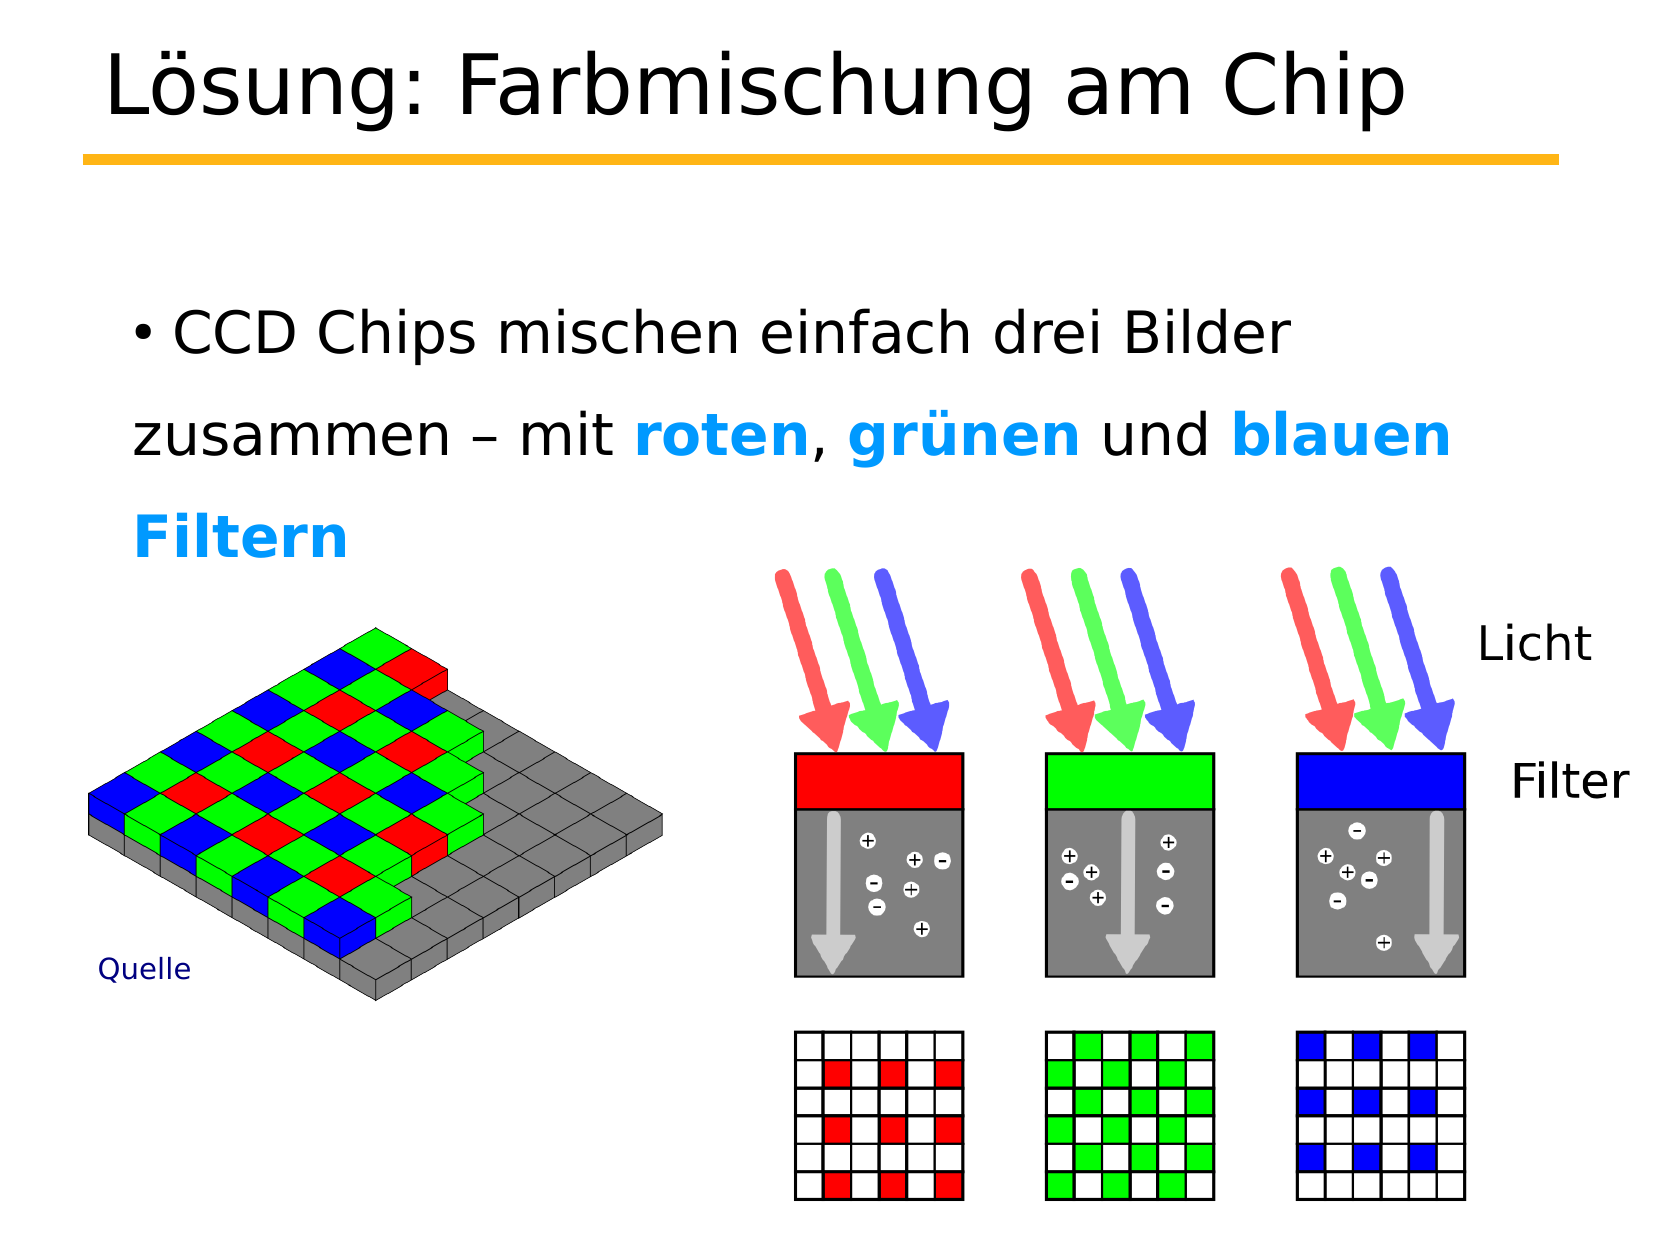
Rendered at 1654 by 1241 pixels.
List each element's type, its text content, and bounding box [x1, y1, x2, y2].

picture [767, 558, 1651, 1227]
text_box Quelle [83, 944, 207, 994]
title Lösung: Farbmischung am Chip [88, 29, 1506, 142]
picture [88, 627, 668, 1004]
text_box CCD Chips mischen einfach drei Bilder zusammen – mit roten, grünen und blauen Filtern [118, 258, 1625, 545]
